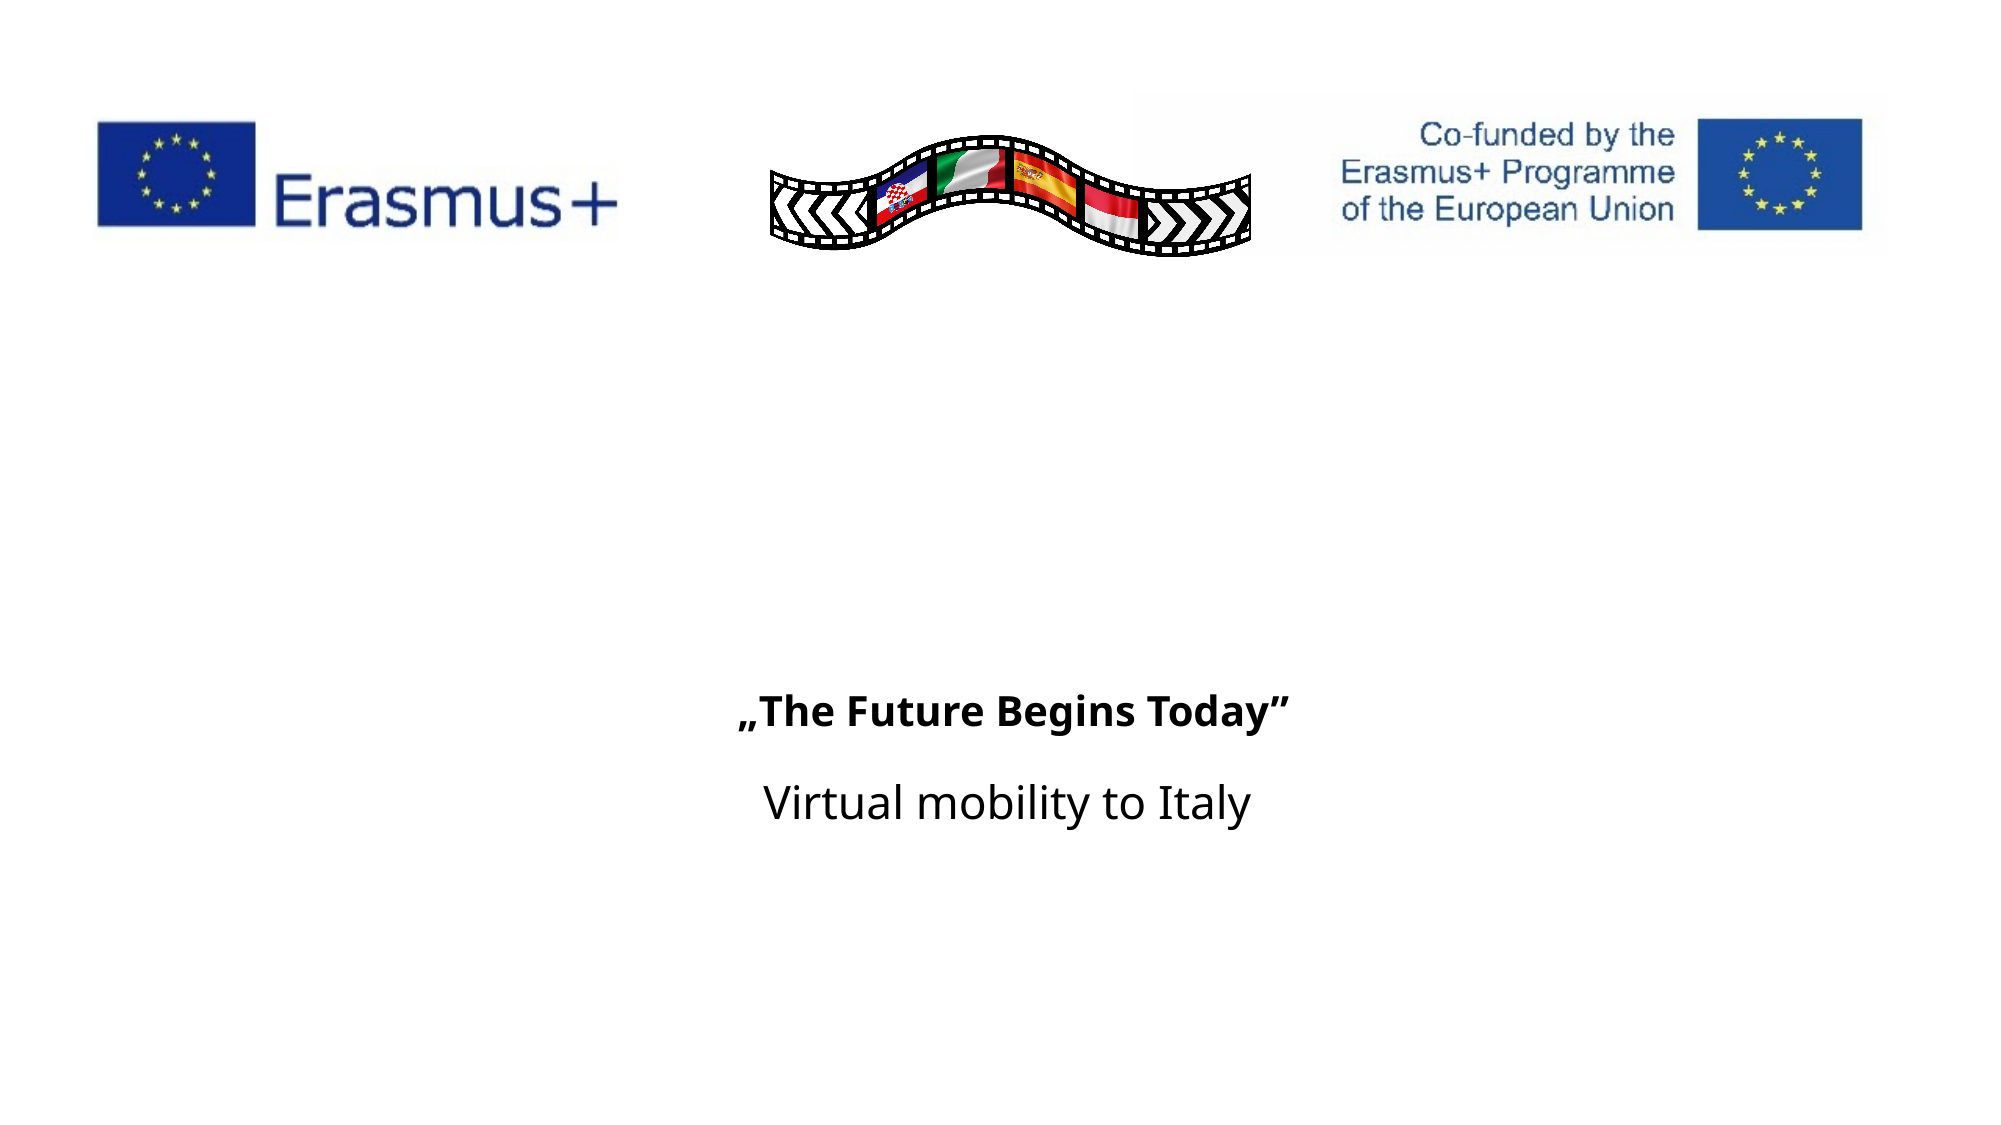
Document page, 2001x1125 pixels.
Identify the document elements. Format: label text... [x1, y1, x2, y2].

title „The Future Begins Today” Virtual mobility to Italy [259, 545, 1768, 838]
picture [769, 91, 1889, 258]
picture [68, 92, 647, 258]
